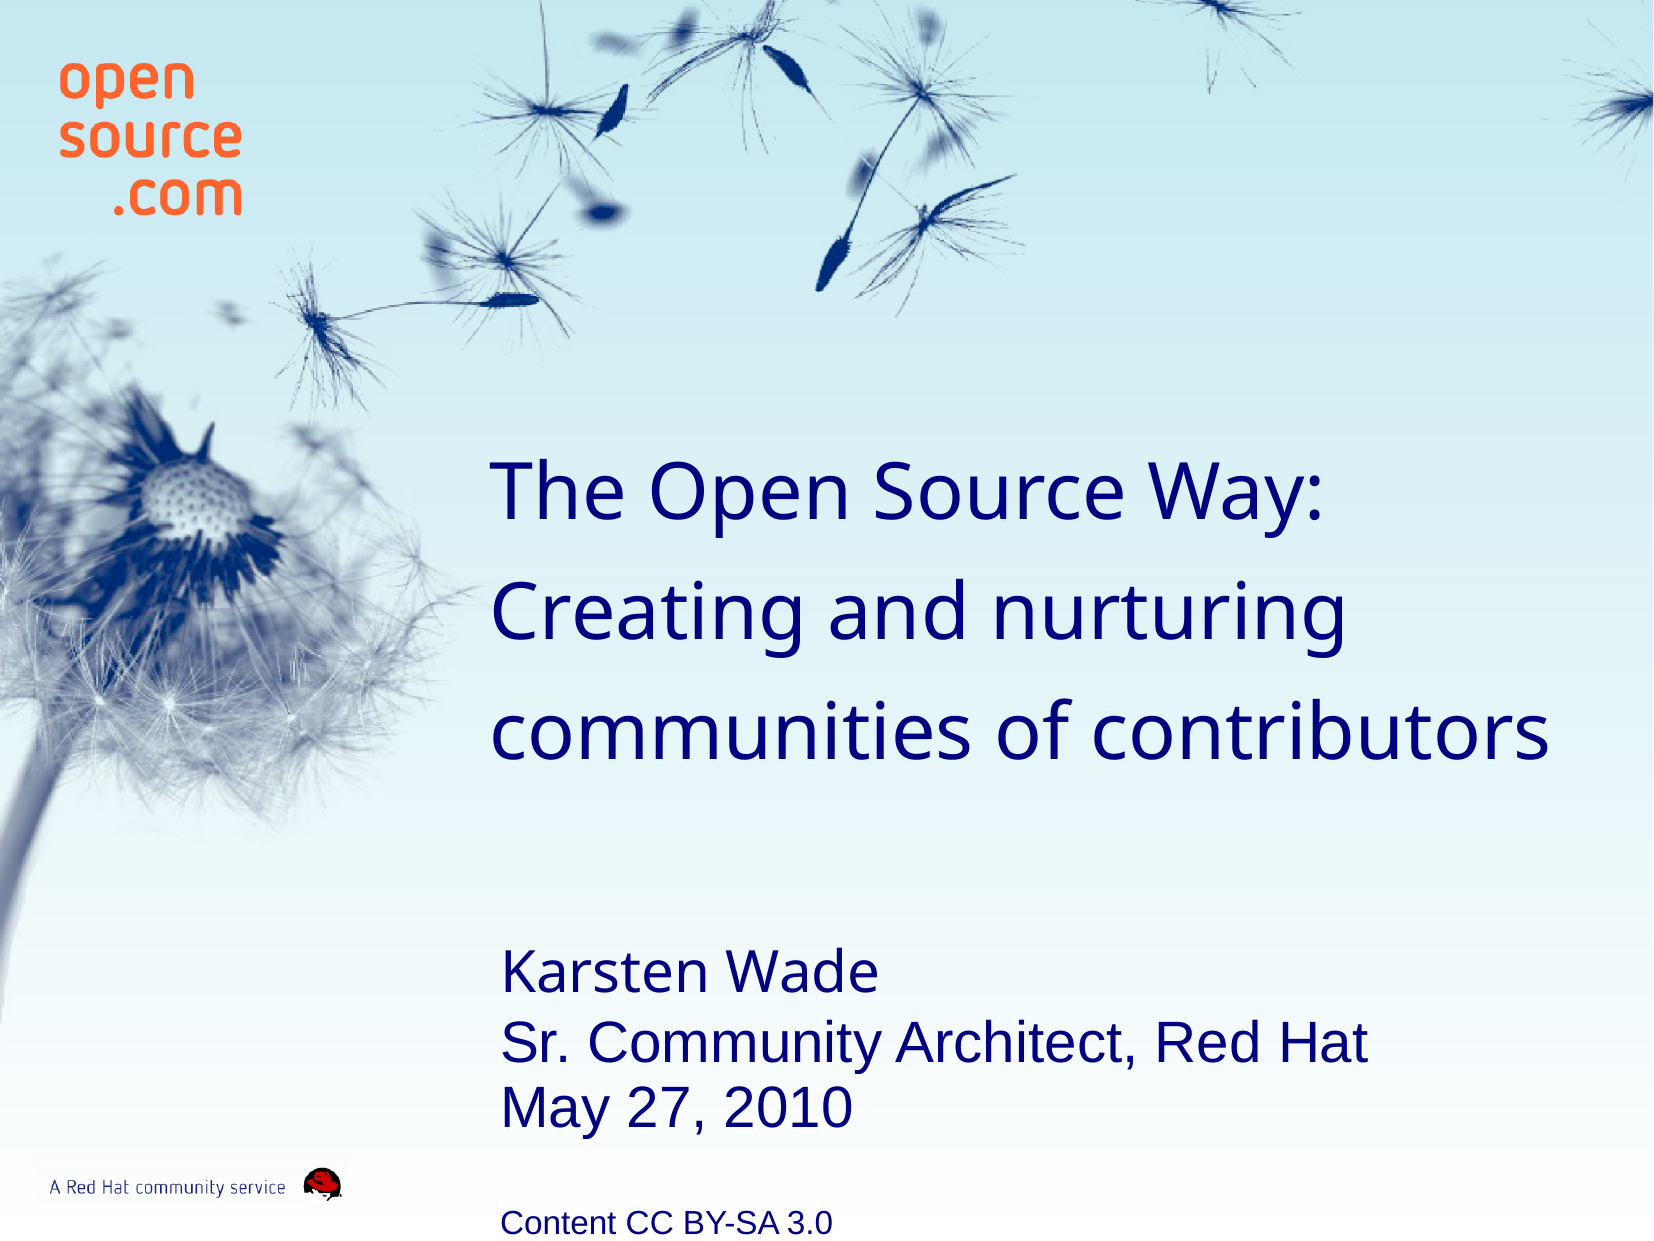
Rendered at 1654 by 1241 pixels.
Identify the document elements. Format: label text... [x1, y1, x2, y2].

text_box Karsten Wade Sr. Community Architect, Red Hat May 27, 2010 Content CC BY-SA 3.0 [485, 883, 1576, 1199]
text_box The Open Source Way: Creating and nurturing communities of contributors [475, 427, 1576, 952]
picture [0, 0, 1654, 1241]
